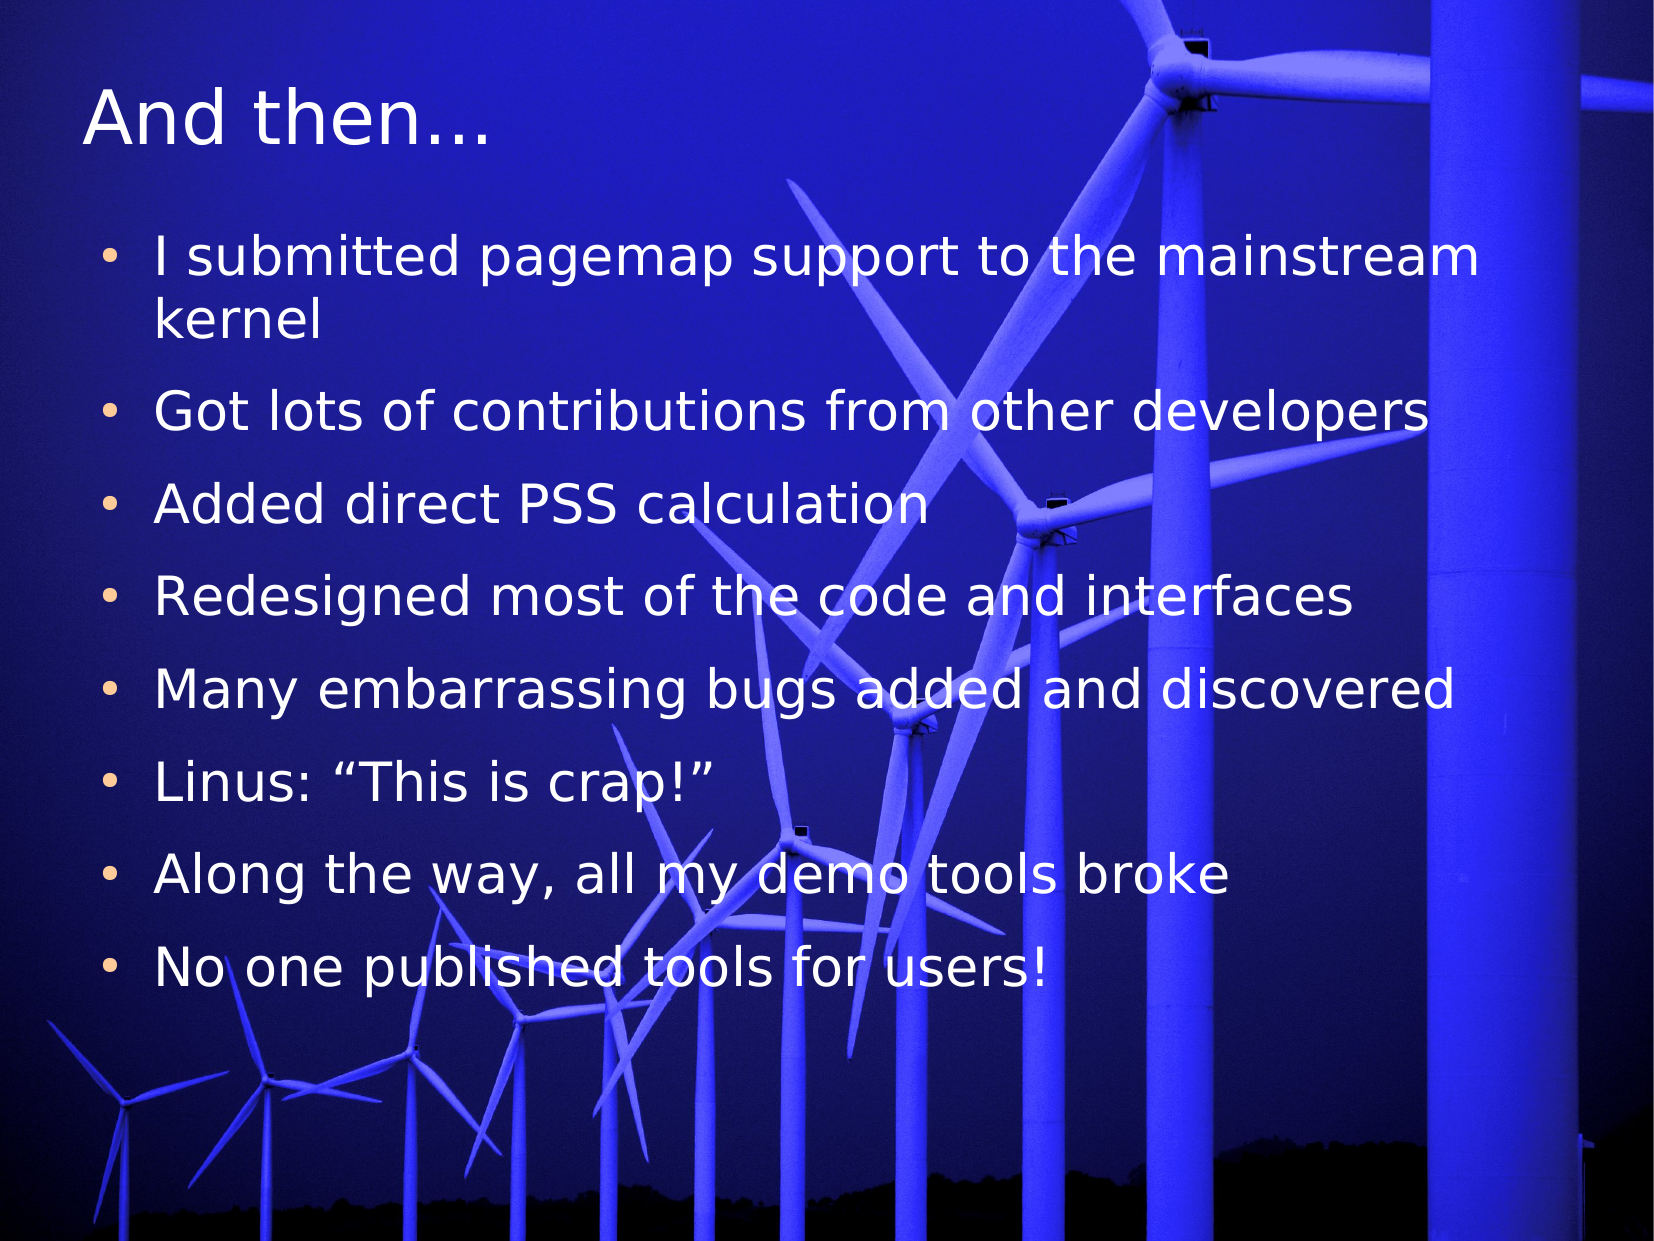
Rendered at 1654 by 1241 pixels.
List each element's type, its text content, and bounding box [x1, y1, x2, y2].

list I submitted pagemap support to the mainstream kernel Got lots of contributions from other developers Added direct PSS calculation Redesigned most of the code and interfaces Many embarrassing bugs added and discovered Linus: “This is crap!” Along the way, all my demo tools broke No one published tools for users! [82, 225, 1571, 1094]
picture [0, 0, 1654, 1241]
title And then... [82, 49, 1571, 188]
